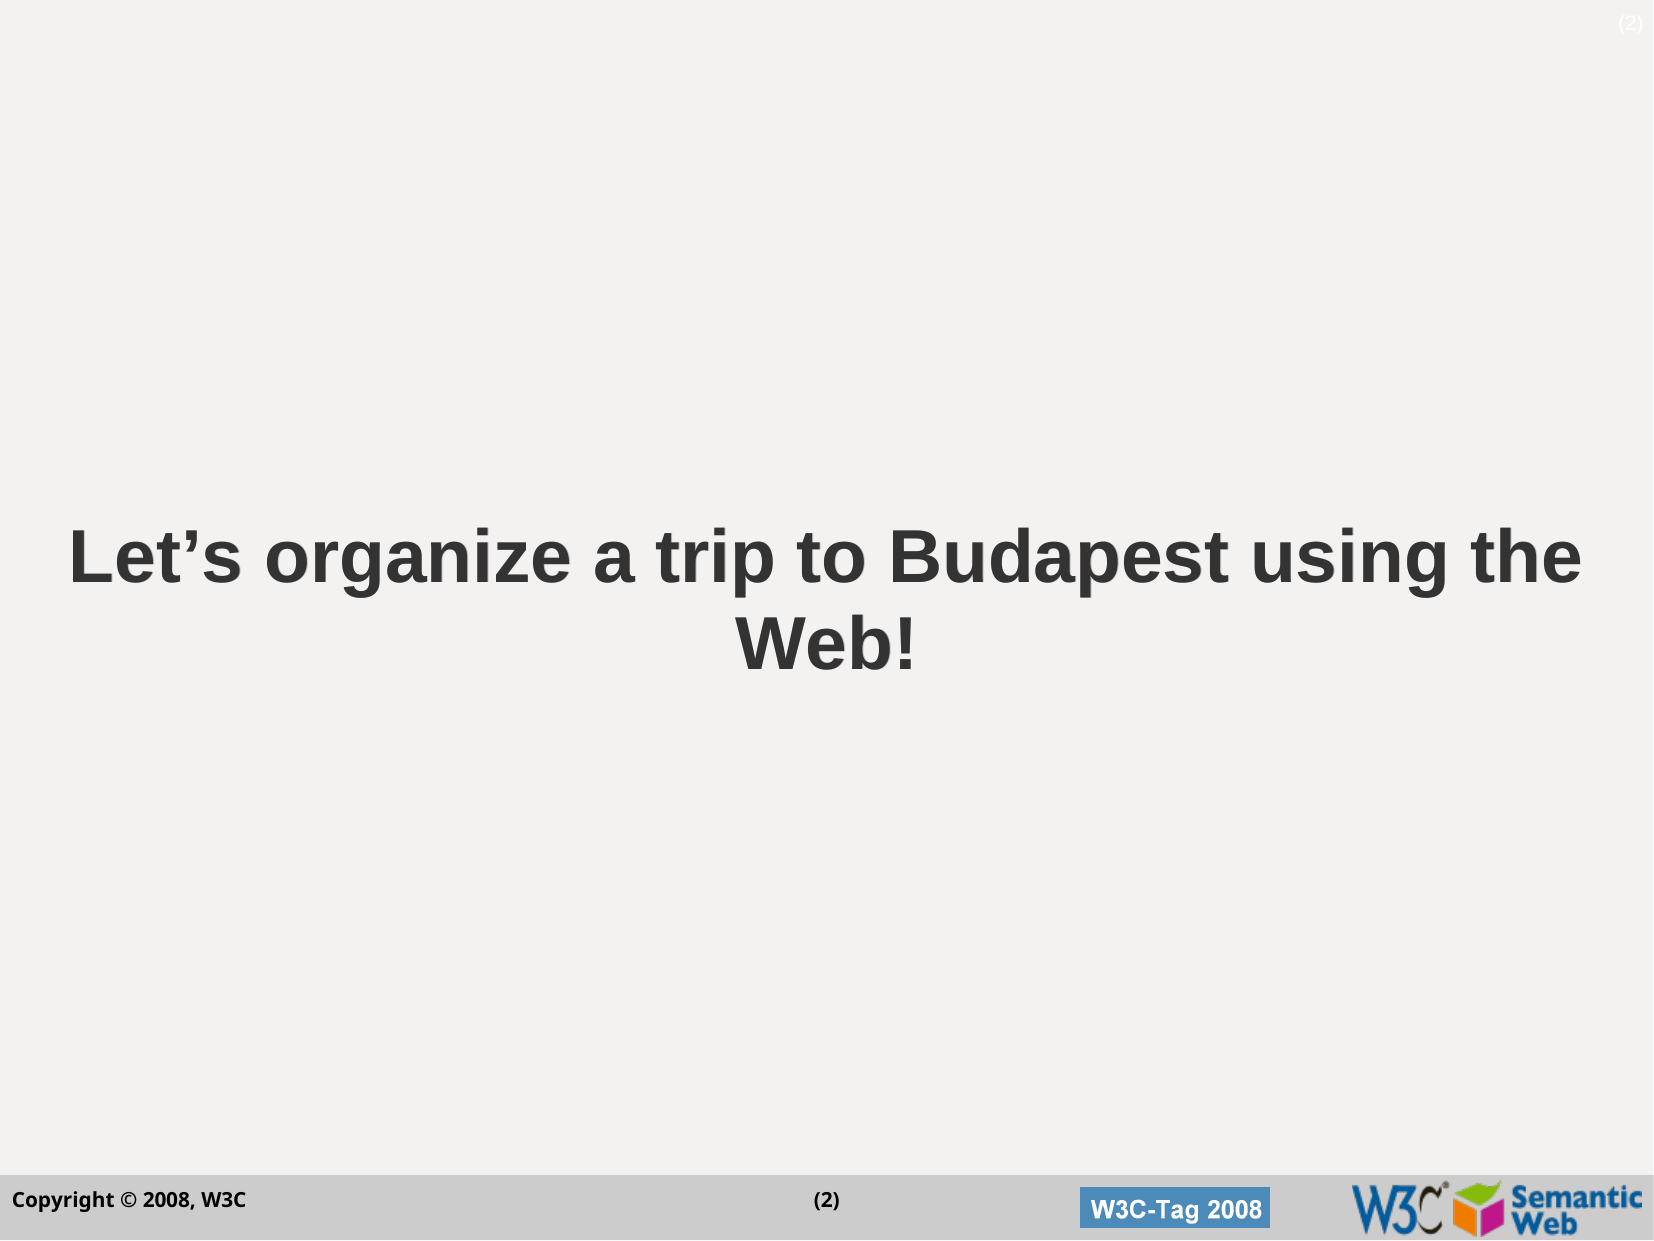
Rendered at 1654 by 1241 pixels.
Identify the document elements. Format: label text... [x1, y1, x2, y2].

picture [1352, 1178, 1642, 1237]
picture [1080, 1187, 1270, 1228]
title Let’s organize a trip to Budapest using the Web! [29, 512, 1625, 684]
